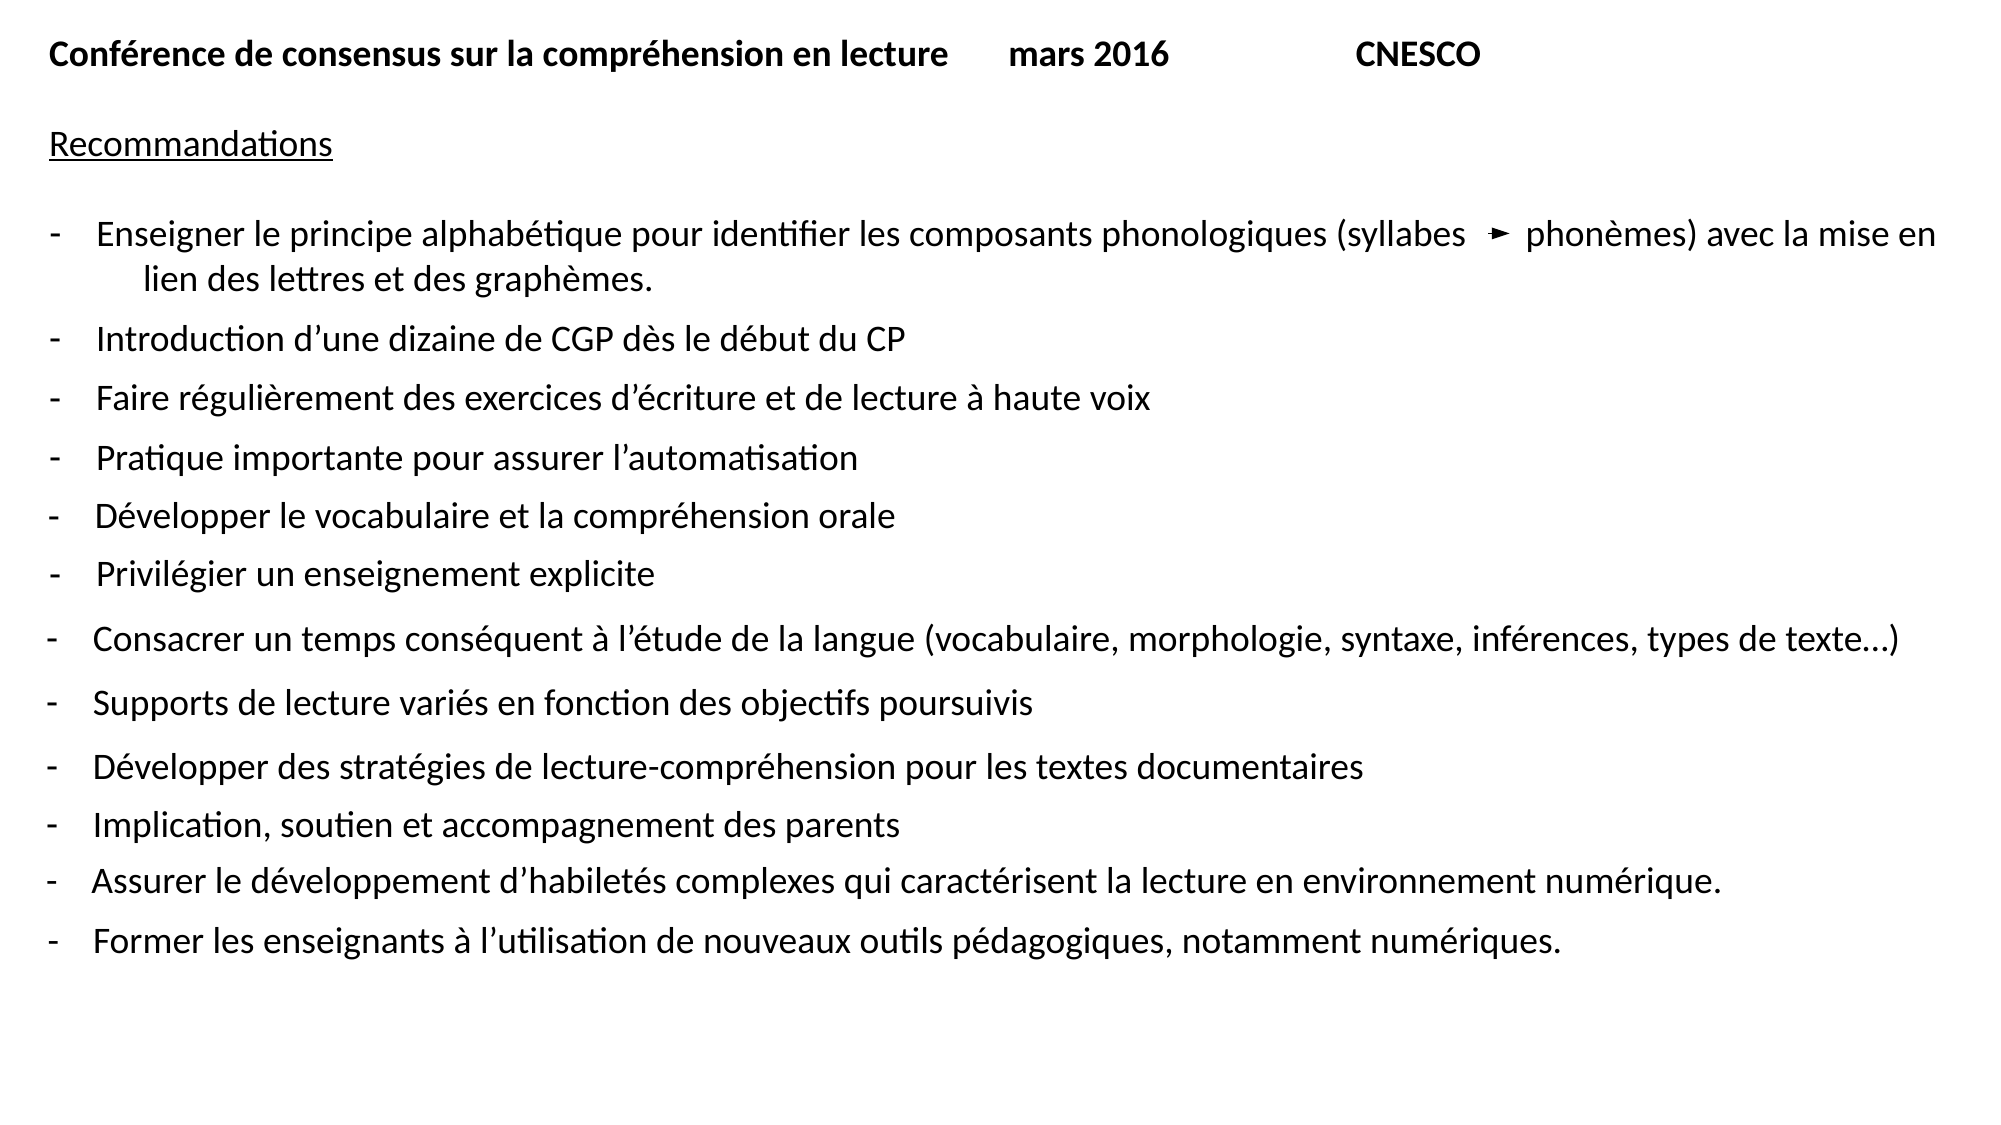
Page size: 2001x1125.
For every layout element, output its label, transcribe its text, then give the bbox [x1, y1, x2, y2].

text_box Développer le vocabulaire et la compréhension orale [33, 484, 1006, 544]
text_box Pratique importante pour assurer l’automatisation [34, 425, 969, 484]
text_box Recommandations [34, 111, 348, 171]
text_box Enseigner le principe alphabétique pour identifier les composants phonologiques (syllabes phonèmes) avec la mise en lien des lettres et des graphèmes. [34, 201, 1975, 306]
text_box Consacrer un temps conséquent à l’étude de la langue (vocabulaire, morphologie, syntaxe, inférences, types de texte…) [31, 606, 1975, 667]
text_box Supports de lecture variés en fonction des objectifs poursuivis [31, 670, 1057, 731]
text_box Introduction d’une dizaine de CGP dès le début du CP [34, 306, 1016, 366]
text_box Conférence de consensus sur la compréhension en lecture mars 2016 CNESCO [34, 21, 1654, 81]
text_box Privilégier un enseignement explicite [34, 542, 765, 602]
text_box Développer des stratégies de lecture-compréhension pour les textes documentaires [31, 734, 2000, 794]
text_box Faire régulièrement des exercices d’écriture et de lecture à haute voix [34, 366, 1488, 426]
text_box Implication, soutien et accompagnement des parents [31, 792, 1010, 848]
text_box - Assurer le développement d’habiletés complexes qui caractérisent la lecture en environnement numérique. [31, 848, 1924, 909]
text_box - Former les enseignants à l’utilisation de nouveaux outils pédagogiques, notamment numériques. [24, 909, 1924, 969]
